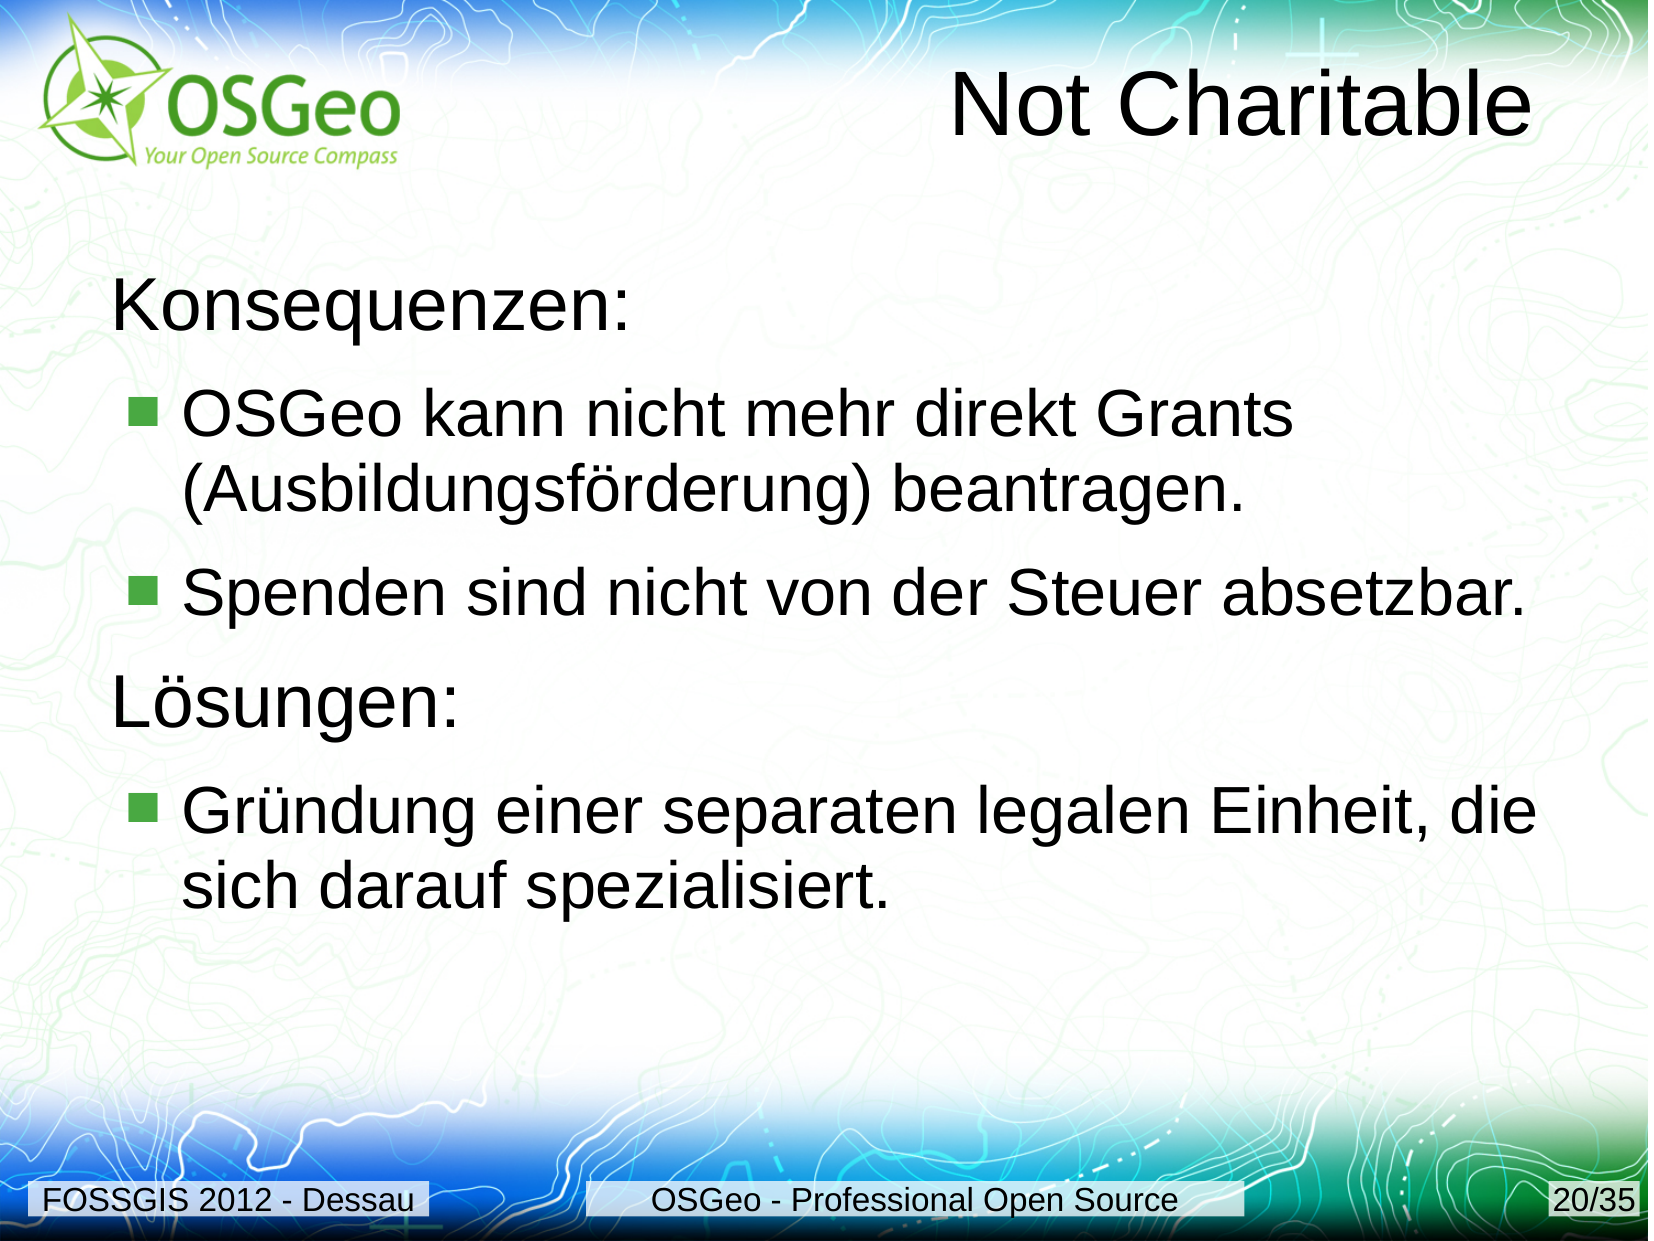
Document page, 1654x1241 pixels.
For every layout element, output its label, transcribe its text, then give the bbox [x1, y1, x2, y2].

picture [0, 0, 1648, 1241]
title Not Charitable [430, 29, 1536, 178]
list Konsequenzen: OSGeo kann nicht mehr direkt Grants (Ausbildungsförderung) beantragen. Spenden sind nicht von der Steuer absetzbar. Lösungen: Gründung einer separaten legalen Einheit, die sich darauf spezialisiert. [110, 262, 1595, 1055]
